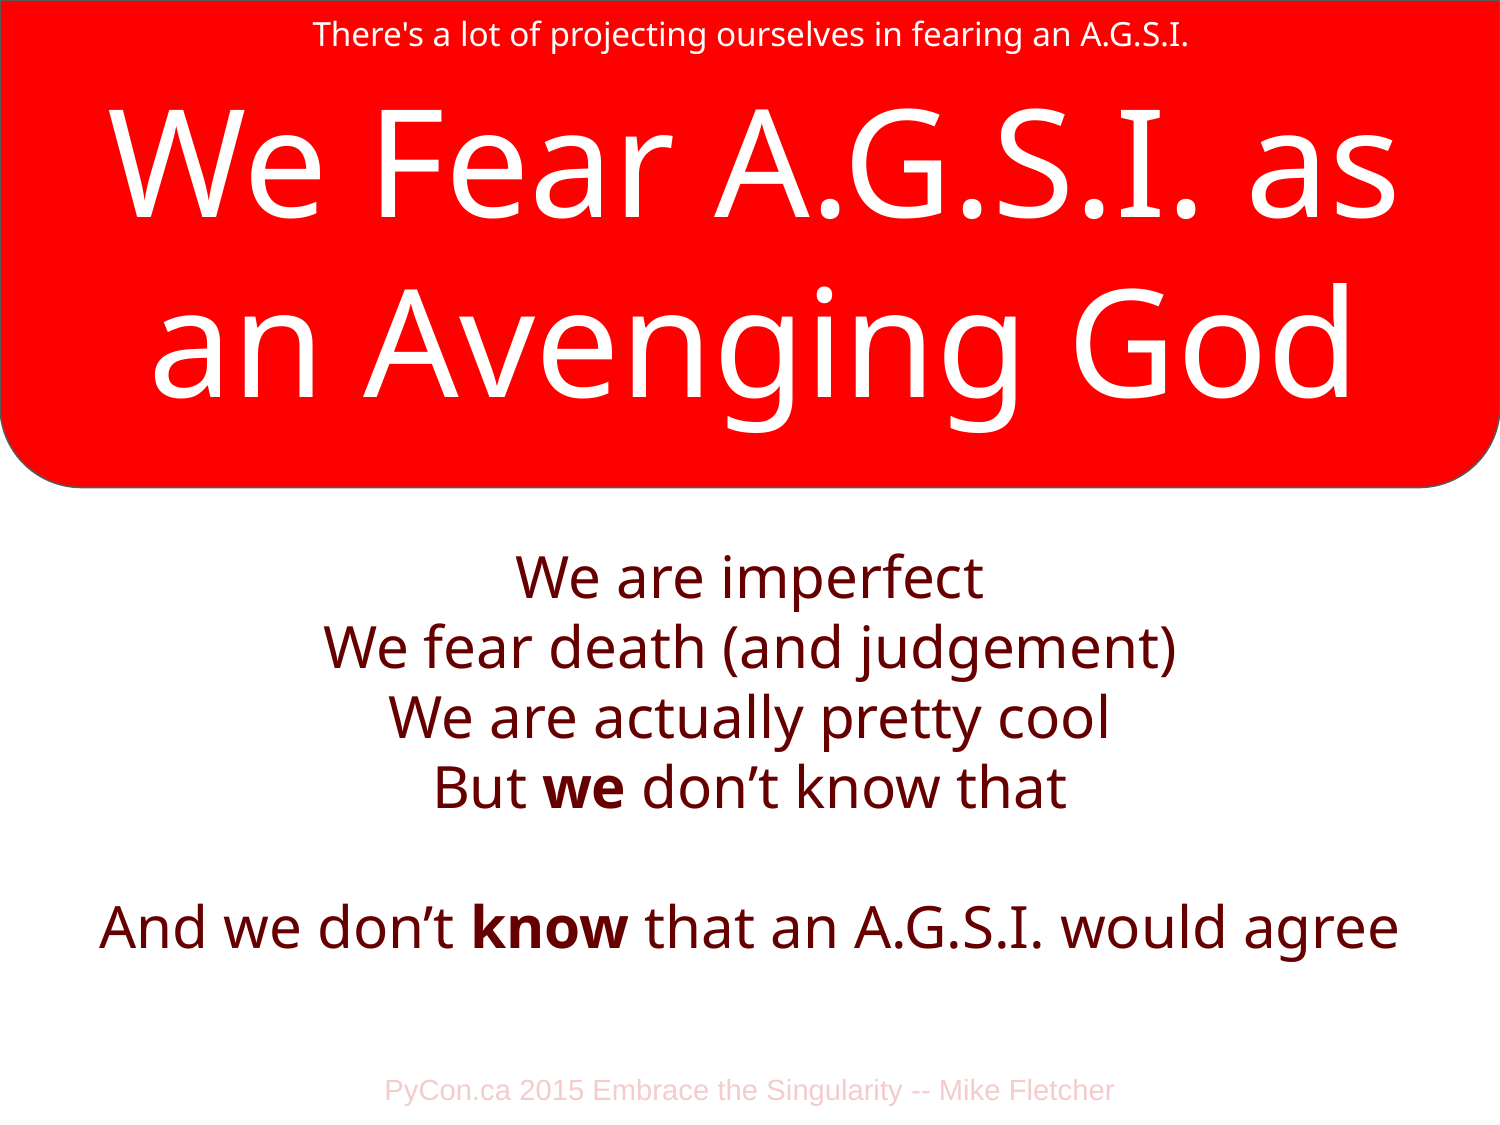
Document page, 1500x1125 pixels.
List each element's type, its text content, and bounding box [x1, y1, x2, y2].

title We Fear A.G.S.I. as an Avenging God [28, 65, 1480, 488]
subtitle We are imperfect We fear death (and judgement) We are actually pretty cool But we don’t know that And we don’t know that an A.G.S.I. would agree [0, 525, 1500, 1107]
subtitle There's a lot of projecting ourselves in fearing an A.G.S.I. [1, 0, 1500, 65]
